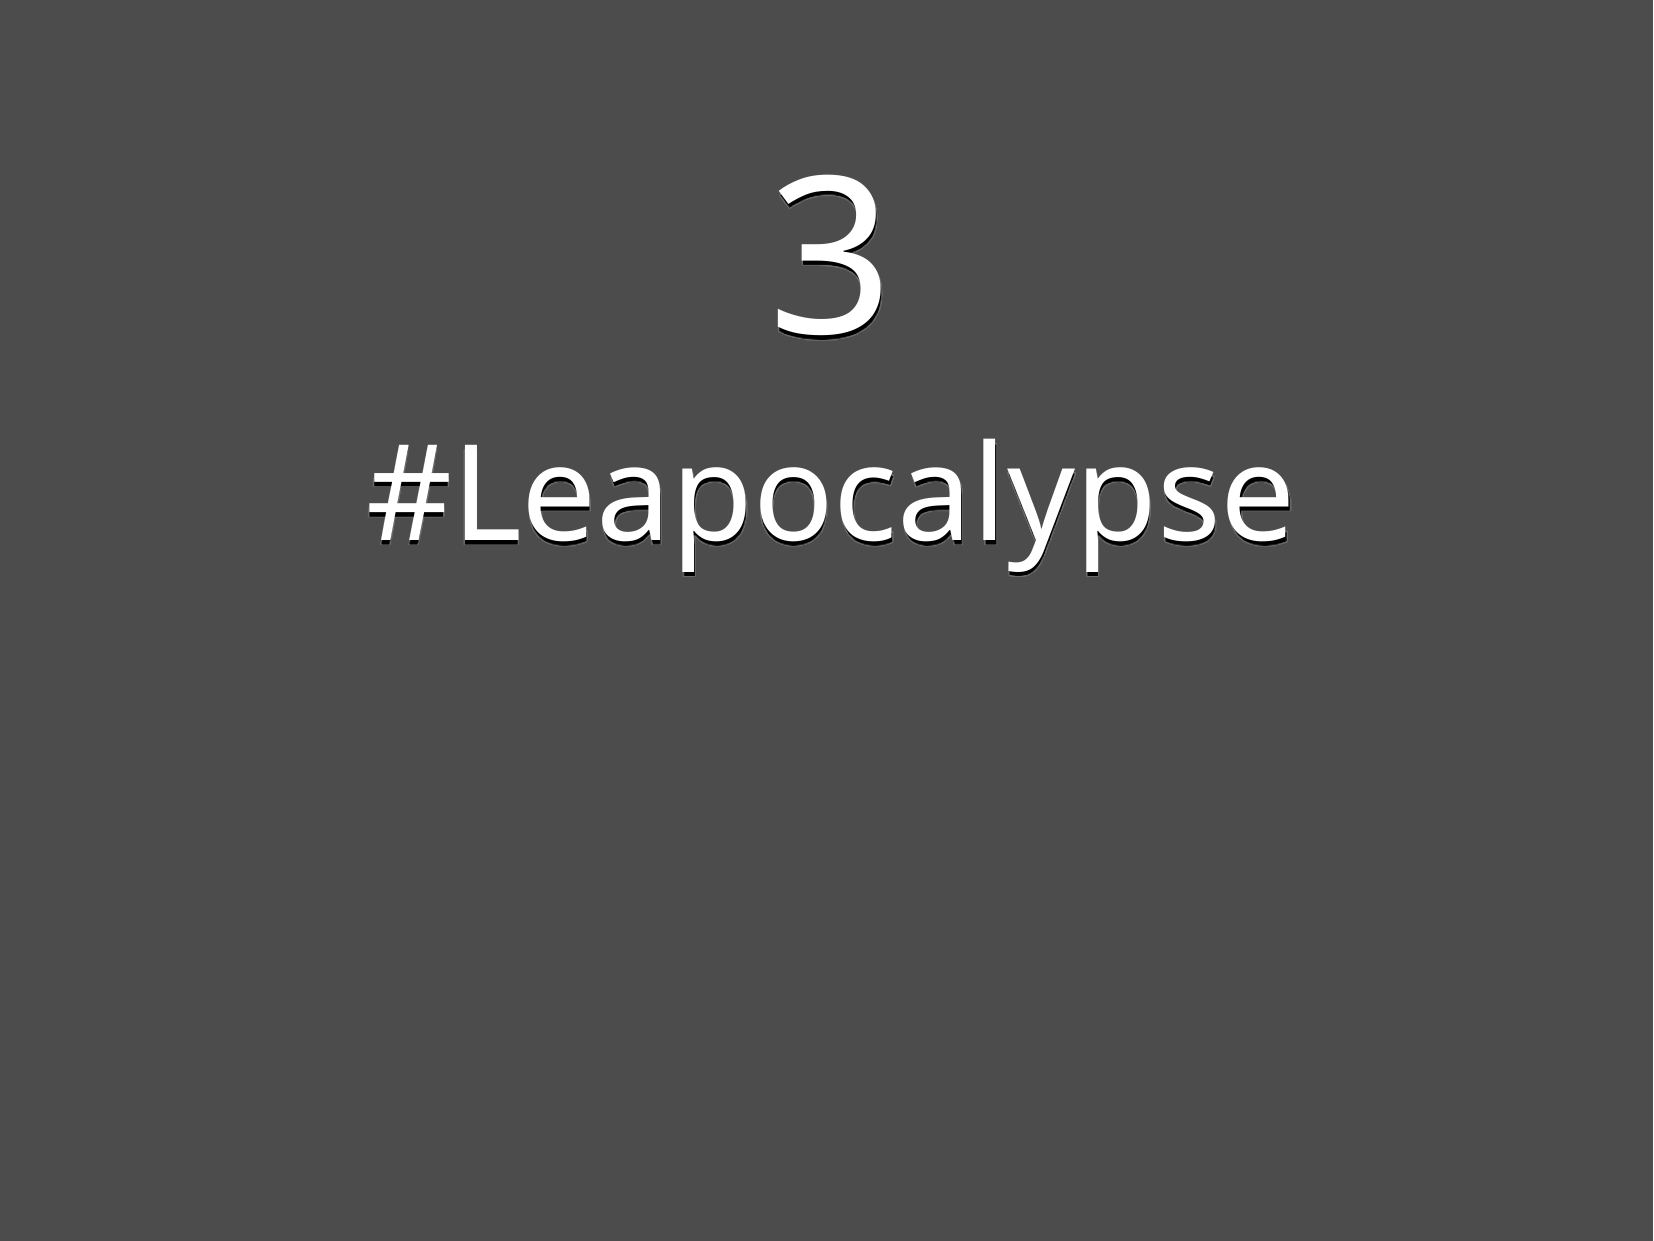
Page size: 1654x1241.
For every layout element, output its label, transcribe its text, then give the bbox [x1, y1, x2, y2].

title 3 #Leapocalypse [87, 93, 1576, 586]
